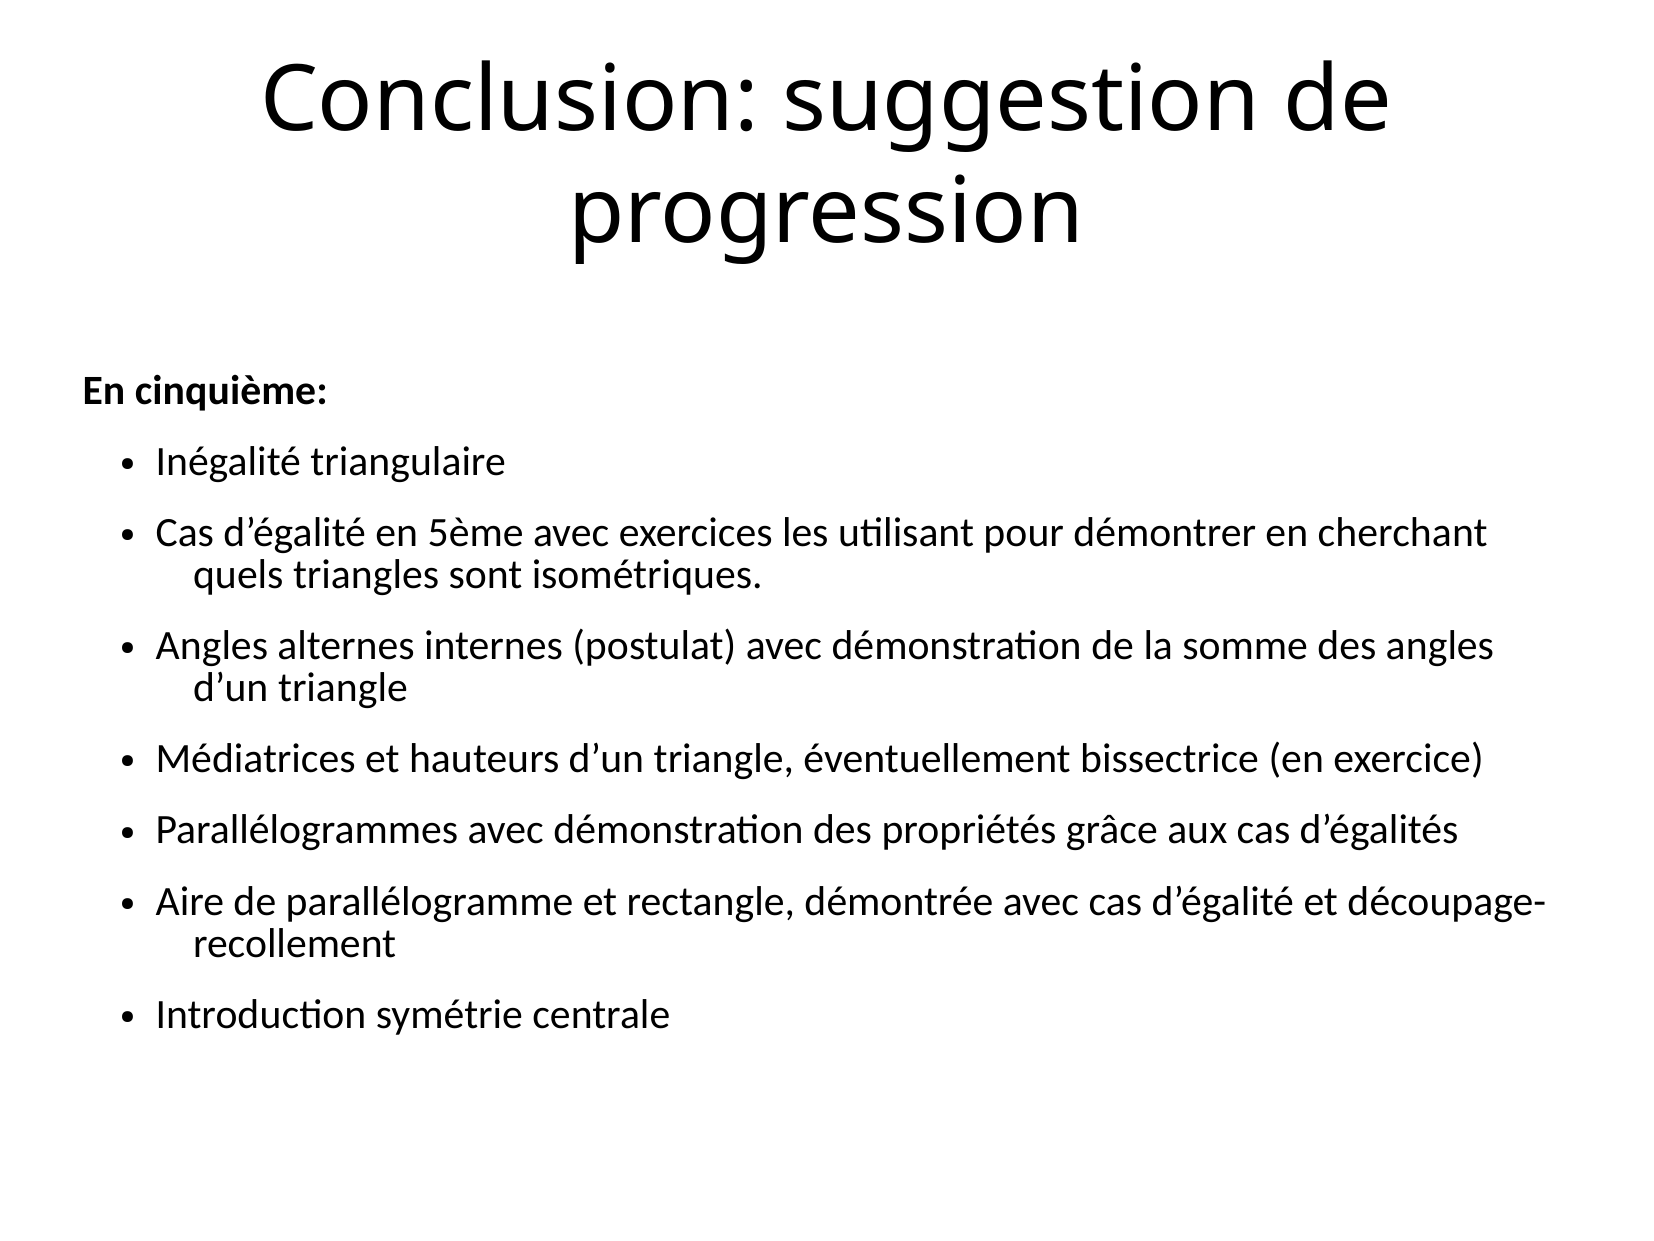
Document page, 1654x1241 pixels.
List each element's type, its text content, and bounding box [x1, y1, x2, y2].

list En cinquième: Inégalité triangulaire Cas d’égalité en 5ème avec exercices les utilisant pour démontrer en cherchant quels triangles sont isométriques. Angles alternes internes (postulat) avec démonstration de la somme des angles d’un triangle Médiatrices et hauteurs d’un triangle, éventuellement bissectrice (en exercice) Parallélogrammes avec démonstration des propriétés grâce aux cas d’égalités Aire de parallélogramme et rectangle, démontrée avec cas d’égalité et découpage-recollement Introduction symétrie centrale [82, 372, 1571, 1093]
title Conclusion: suggestion de progression [82, 3, 1571, 303]
